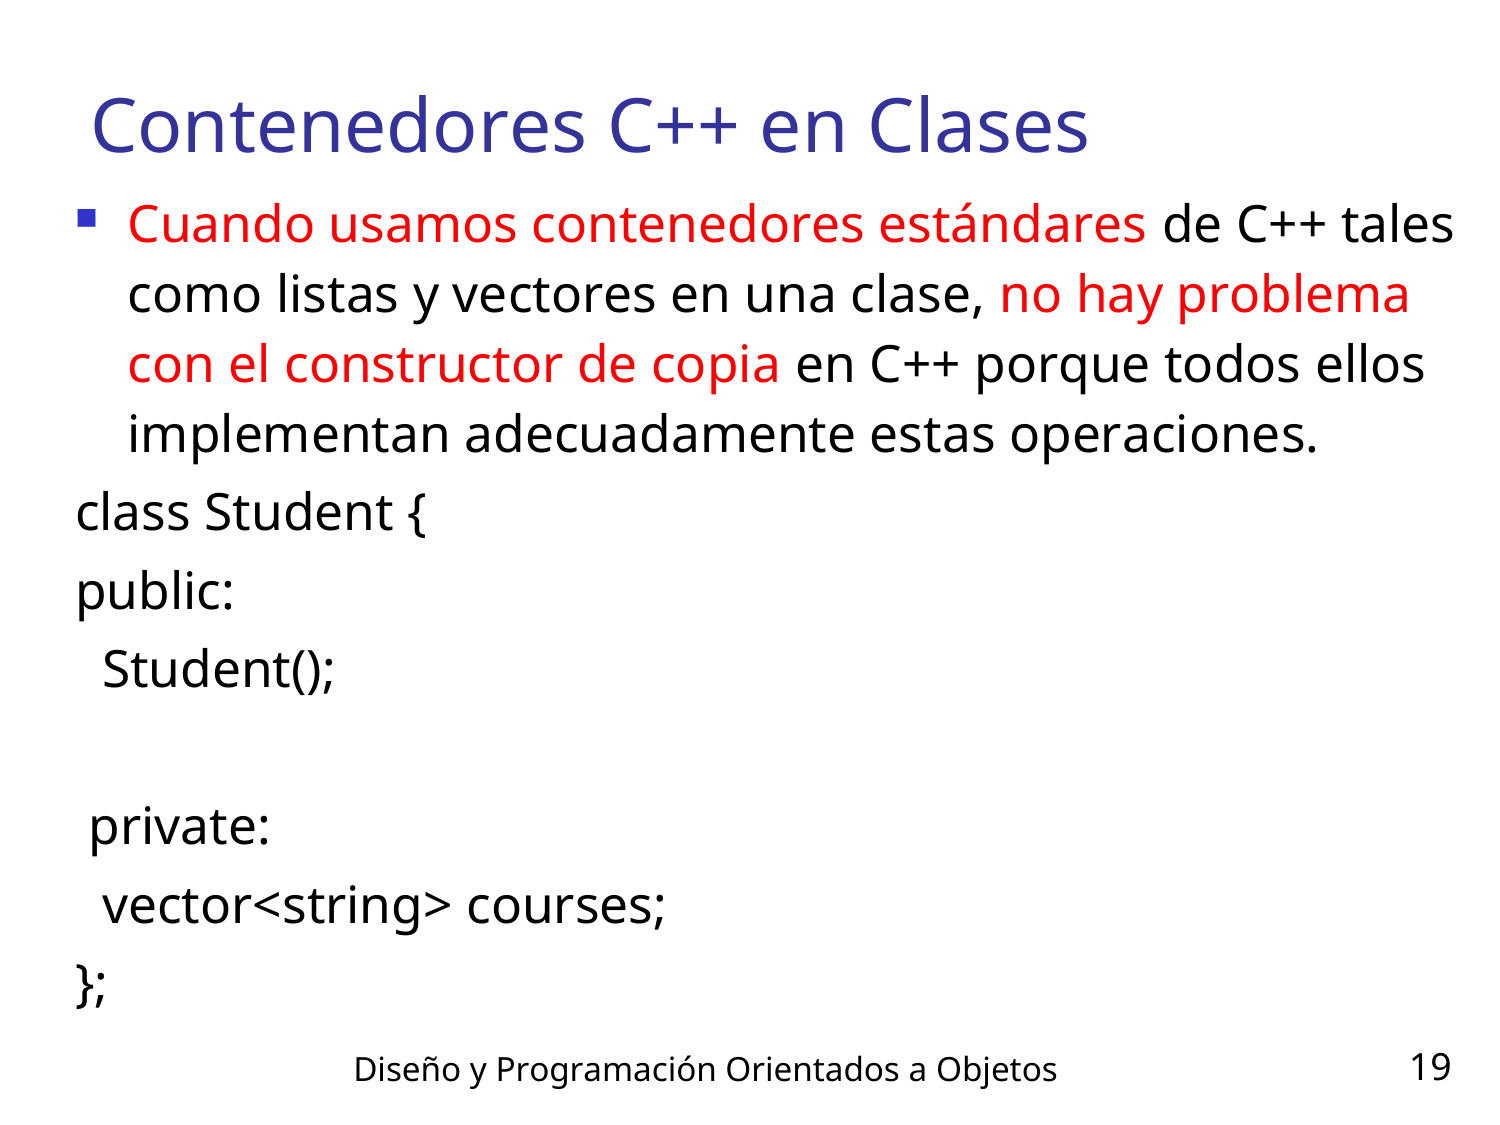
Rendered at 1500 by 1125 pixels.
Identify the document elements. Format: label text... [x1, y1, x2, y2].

title Contenedores C++ en Clases [75, 4, 1466, 182]
list Cuando usamos contenedores estándares de C++ tales como listas y vectores en una clase, no hay problema con el constructor de copia en C++ porque todos ellos implementan adecuadamente estas operaciones. class Student { public: Student(); private: vector<string> courses; }; [75, 187, 1462, 1051]
